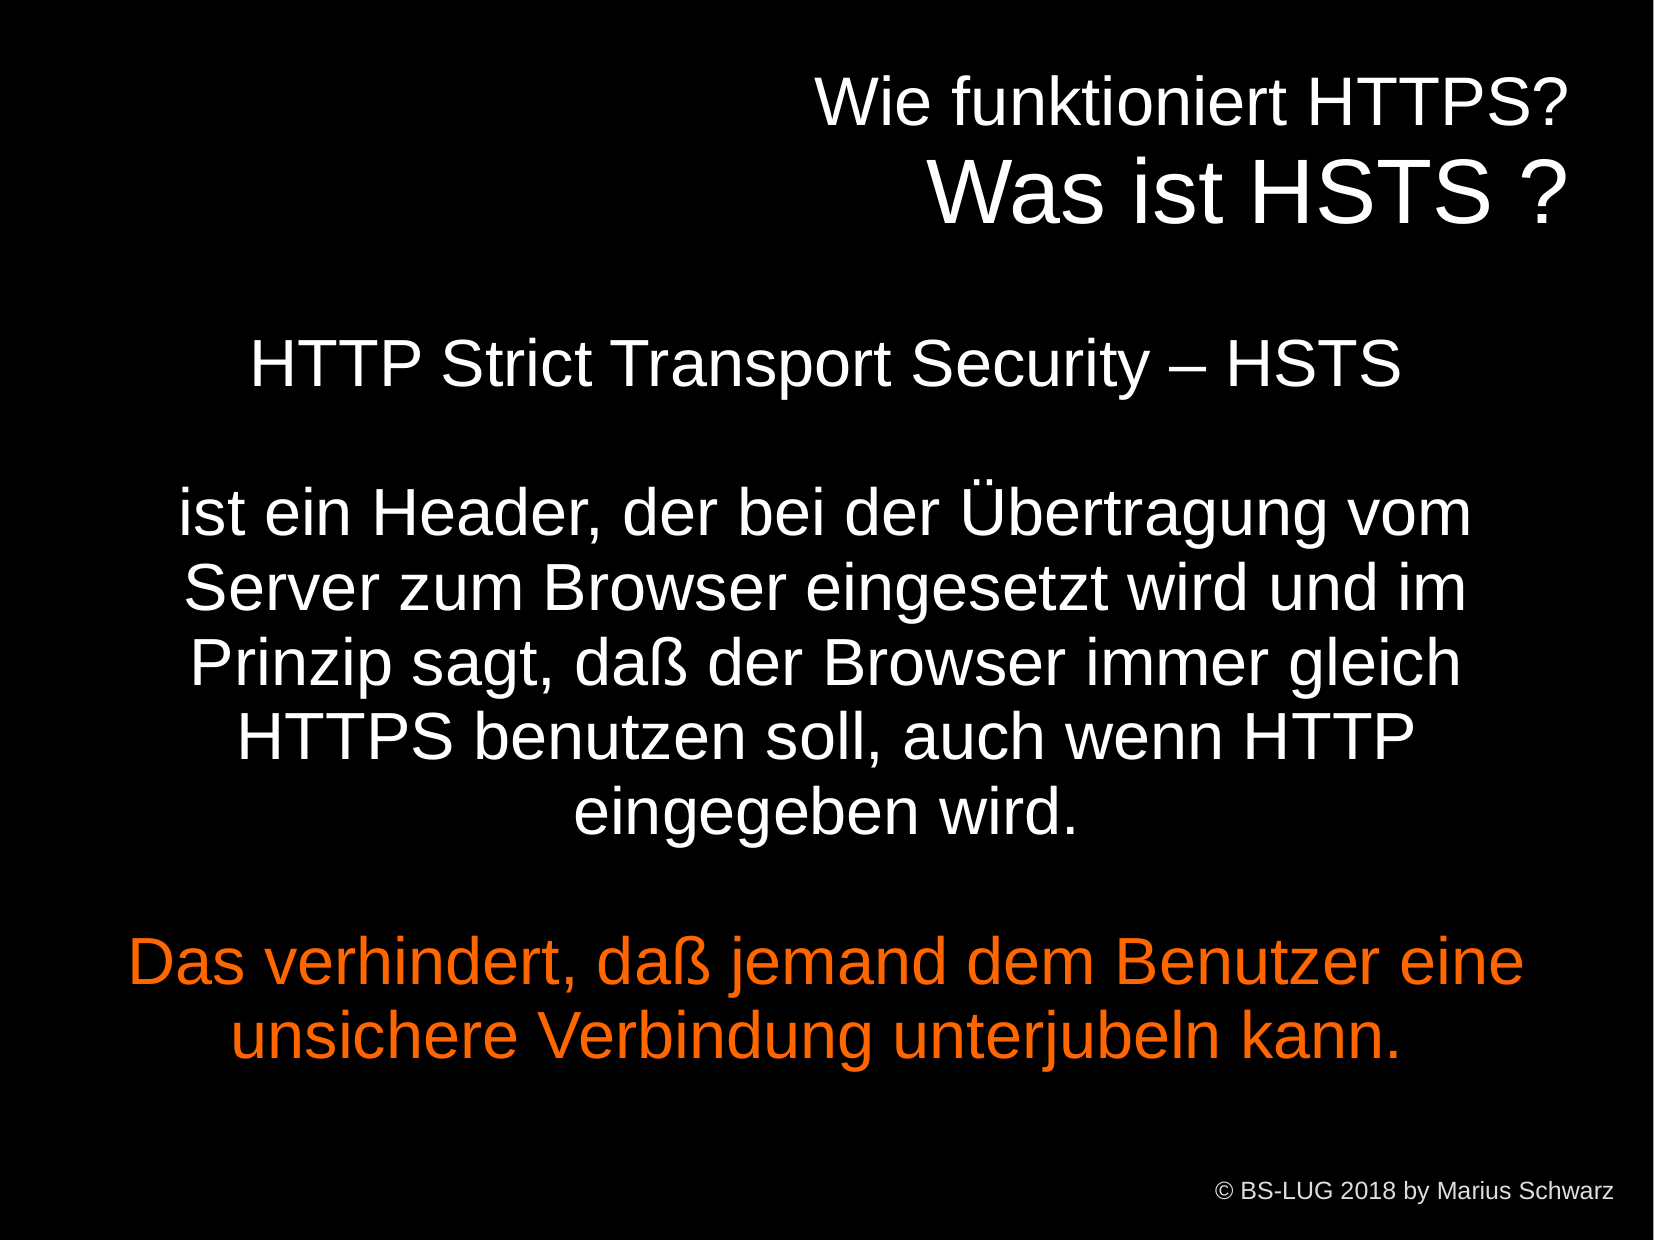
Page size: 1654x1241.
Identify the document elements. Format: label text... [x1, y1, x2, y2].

title Wie funktioniert HTTPS? Was ist HSTS ? [82, 49, 1571, 257]
text_box © BS-LUG 2018 by Marius Schwarz [1133, 1169, 1630, 1213]
subtitle HTTP Strict Transport Security – HSTS ist ein Header, der bei der Übertragung vom Server zum Browser eingesetzt wird und im Prinzip sagt, daß der Browser immer gleich HTTPS benutzen soll, auch wenn HTTP eingegeben wird. Das verhindert, daß jemand dem Benutzer eine unsichere Verbindung unterjubeln kann. [82, 290, 1571, 1109]
